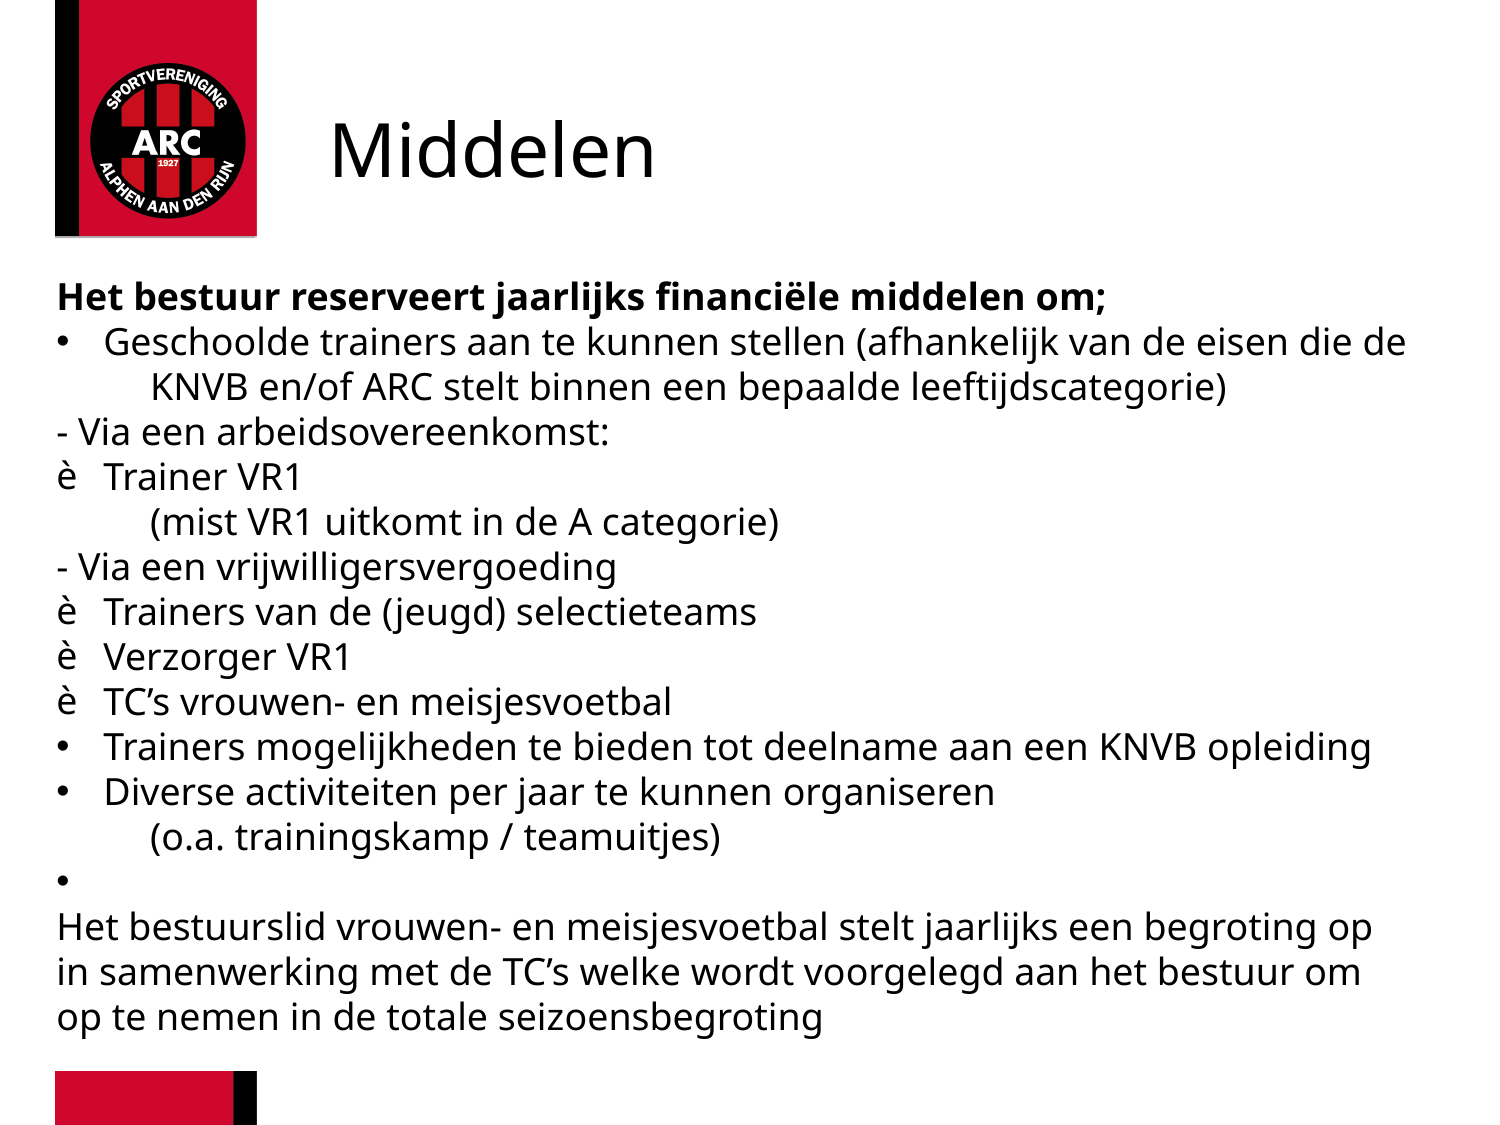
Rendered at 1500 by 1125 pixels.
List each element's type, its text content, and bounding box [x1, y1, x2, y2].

title Middelen [313, 59, 1500, 236]
picture [55, 0, 257, 236]
picture [55, 1072, 257, 1125]
subtitle Het bestuur reserveert jaarlijks financiële middelen om; Geschoolde trainers aan te kunnen stellen (afhankelijk van de eisen die de KNVB en/of ARC stelt binnen een bepaalde leeftijdscategorie) - Via een arbeidsovereenkomst: Trainer VR1 (mist VR1 uitkomt in de A categorie) - Via een vrijwilligersvergoeding Trainers van de (jeugd) selectieteams Verzorger VR1 TC’s vrouwen- en meisjesvoetbal Trainers mogelijkheden te bieden tot deelname aan een KNVB opleiding Diverse activiteiten per jaar te kunnen organiseren (o.a. trainingskamp / teamuitjes) Het bestuurslid vrouwen- en meisjesvoetbal stelt jaarlijks een begroting op in samenwerking met de TC’s welke wordt voorgelegd aan het bestuur om op te nemen in de totale seizoensbegroting [41, 265, 1428, 1027]
